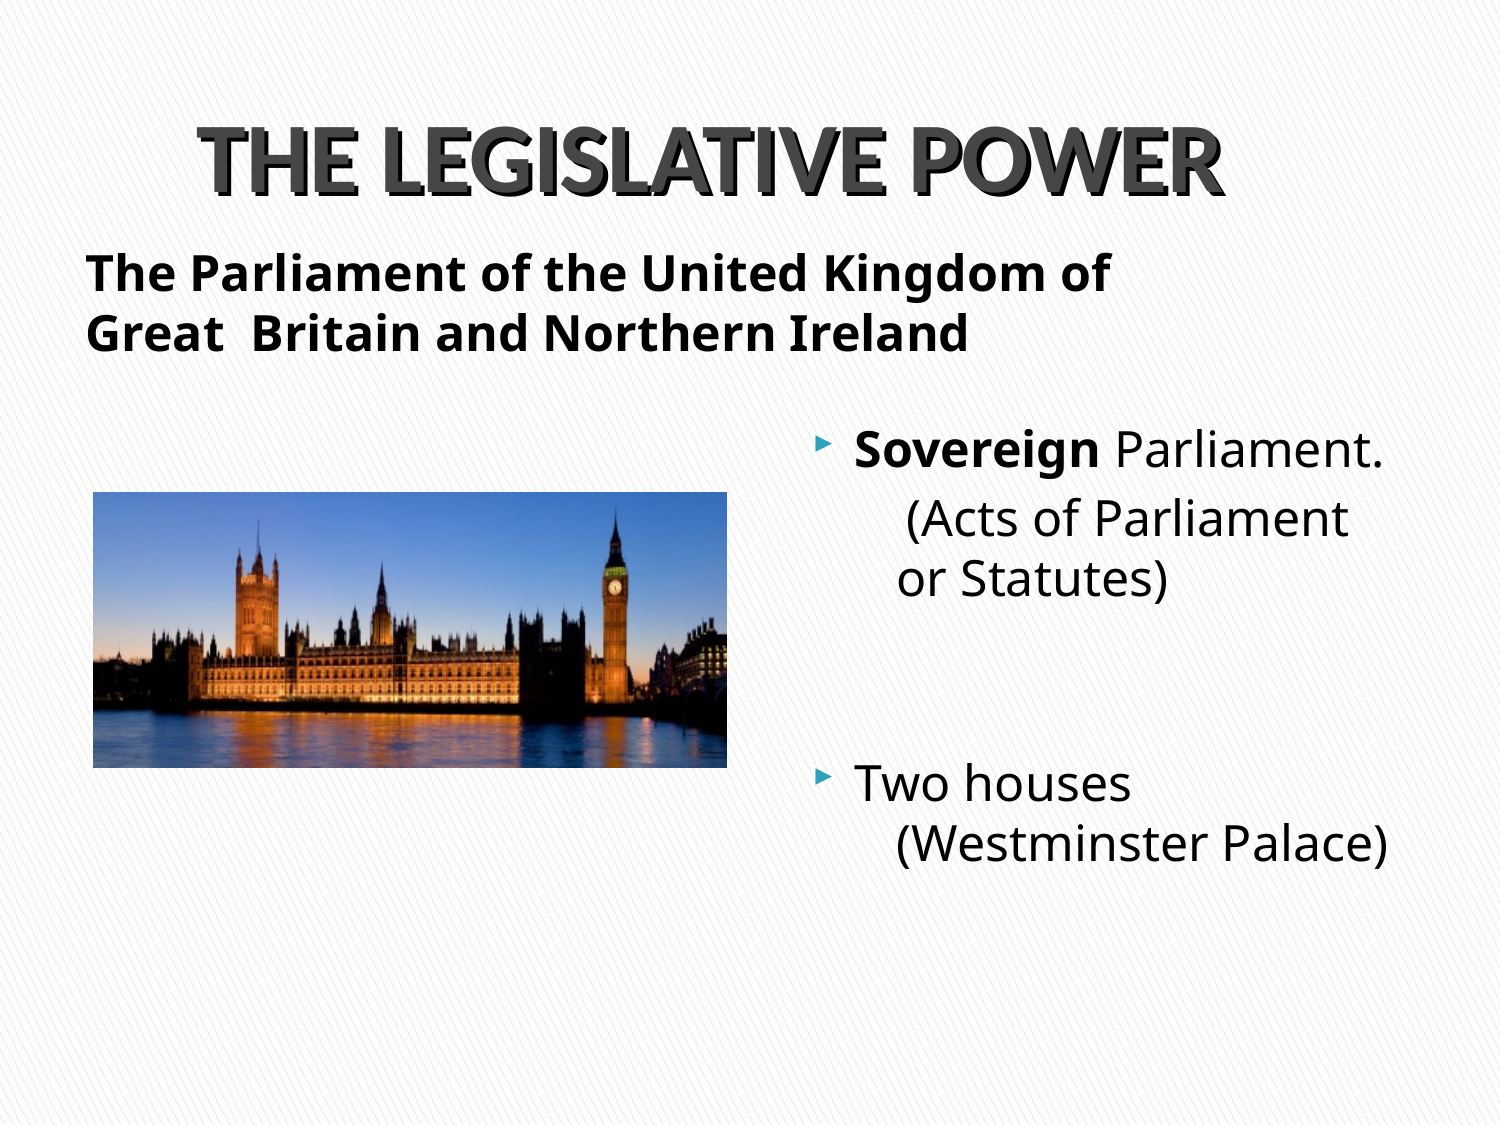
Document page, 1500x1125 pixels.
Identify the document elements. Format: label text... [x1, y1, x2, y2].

list Sovereign Parliament. (Acts of Parliament or Statutes) Two houses (Westminster Palace) [761, 410, 1425, 1059]
picture [93, 492, 727, 768]
title THE LEGISLATIVE POWER [70, 58, 1421, 247]
text_box The Parliament of the United Kingdom of Great Britain and Northern Ireland [70, 234, 1195, 369]
